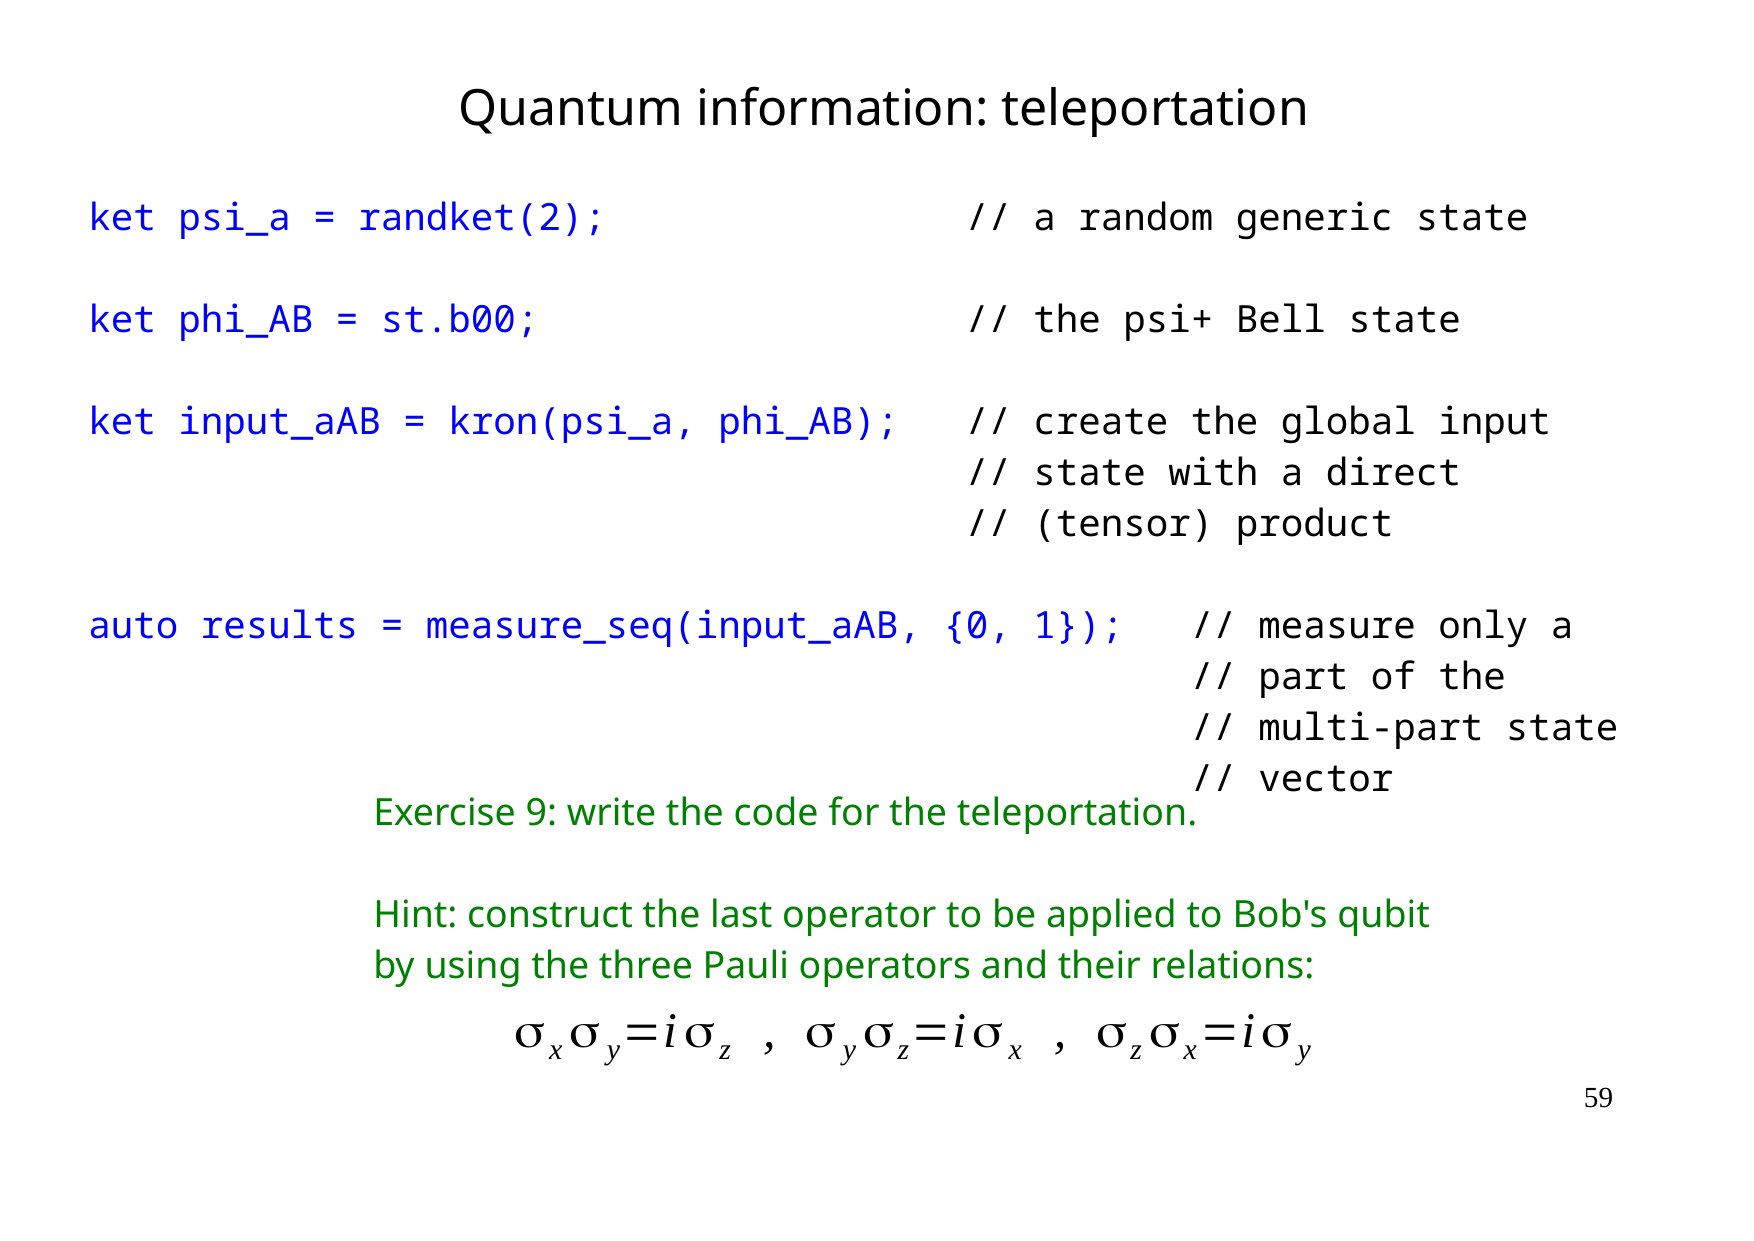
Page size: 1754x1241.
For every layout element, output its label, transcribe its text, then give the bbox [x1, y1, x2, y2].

text_box Exercise 9: write the code for the teleportation. Hint: construct the last operator to be applied to Bob's qubit by using the three Pauli operators and their relations: [358, 778, 1429, 989]
text_box ket psi_a = randket(2); // a random generic state ket phi_AB = st.b00; // the psi+ Bell state ket input_aAB = kron(psi_a, phi_AB); // create the global input // state with a direct // (tensor) product auto results = measure_seq(input_aAB, {0, 1}); // measure only a // part of the // multi-part state // vector [73, 183, 1696, 721]
text_box Quantum information: teleportation [443, 64, 1311, 145]
chart [508, 1003, 1320, 1067]
